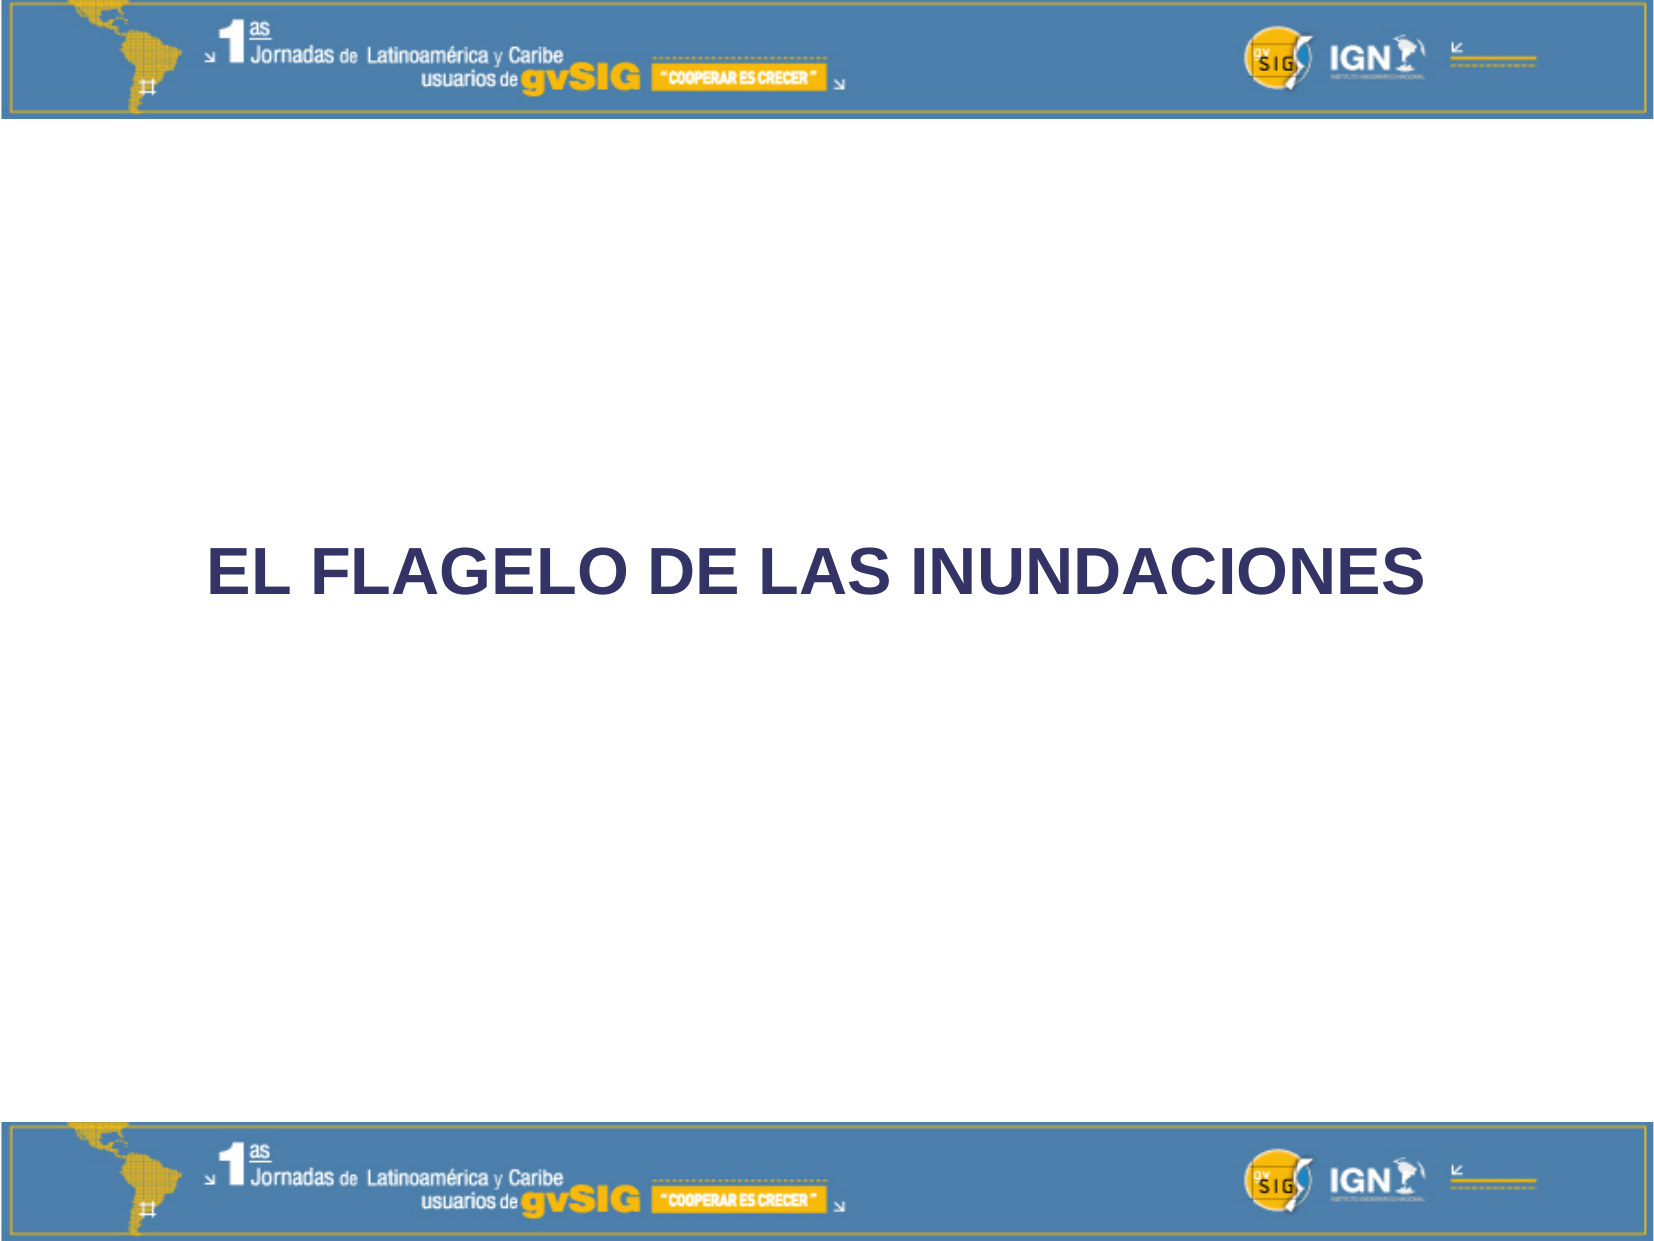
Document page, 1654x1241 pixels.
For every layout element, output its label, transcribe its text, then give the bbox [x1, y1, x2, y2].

picture [0, 1122, 1654, 1241]
picture [0, 0, 1654, 119]
text_box EL FLAGELO DE LAS INUNDACIONES [116, 478, 1536, 666]
